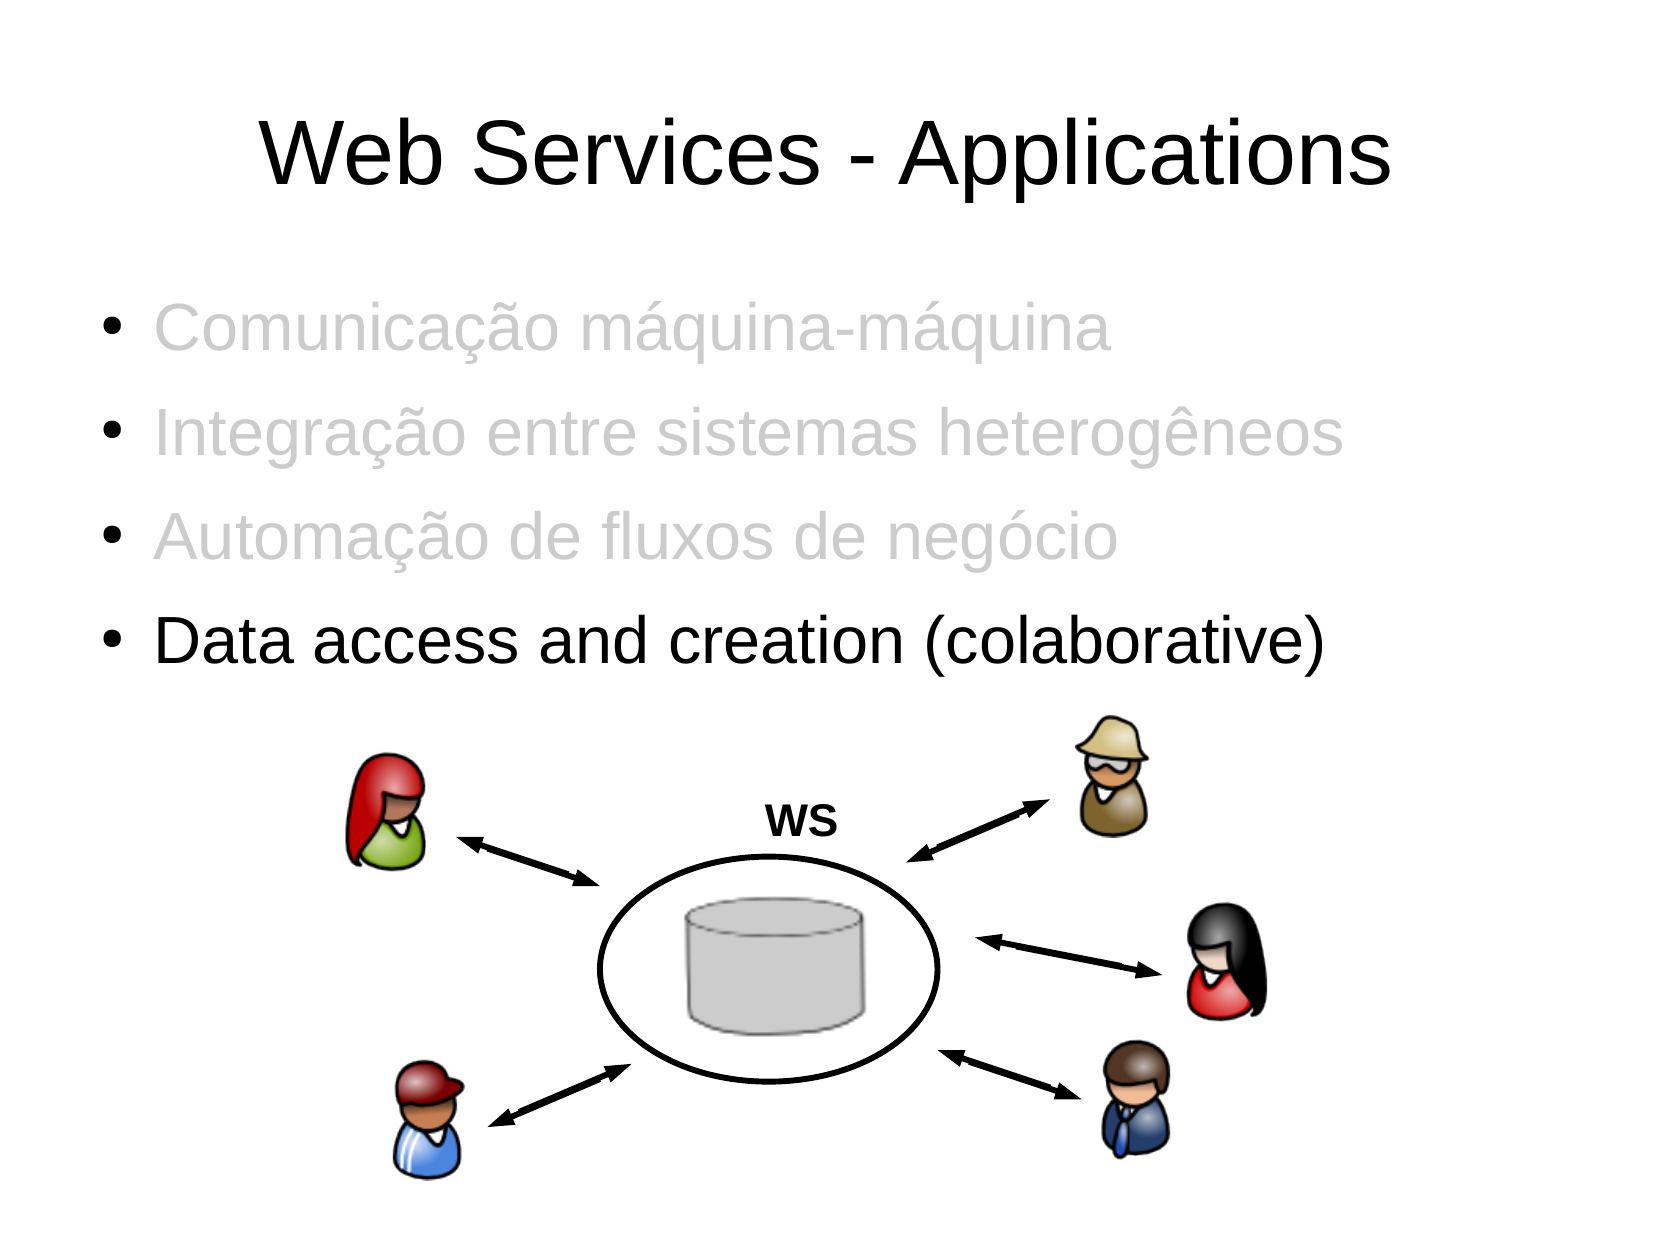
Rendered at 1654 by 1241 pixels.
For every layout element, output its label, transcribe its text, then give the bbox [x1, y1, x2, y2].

picture [1073, 1036, 1199, 1162]
picture [1050, 712, 1175, 838]
picture [363, 1055, 489, 1181]
picture [810, 856, 889, 886]
picture [663, 856, 727, 877]
text_box WS [750, 787, 854, 854]
list Comunicação máquina-máquina Integração entre sistemas heterogêneos Automação de fluxos de negócio Data access and creation (colaborative) [82, 290, 1571, 1109]
title Web Services - Applications [82, 49, 1571, 257]
picture [1162, 899, 1288, 1025]
picture [812, 1053, 889, 1082]
picture [663, 860, 889, 1078]
picture [663, 1061, 726, 1082]
picture [325, 749, 451, 875]
